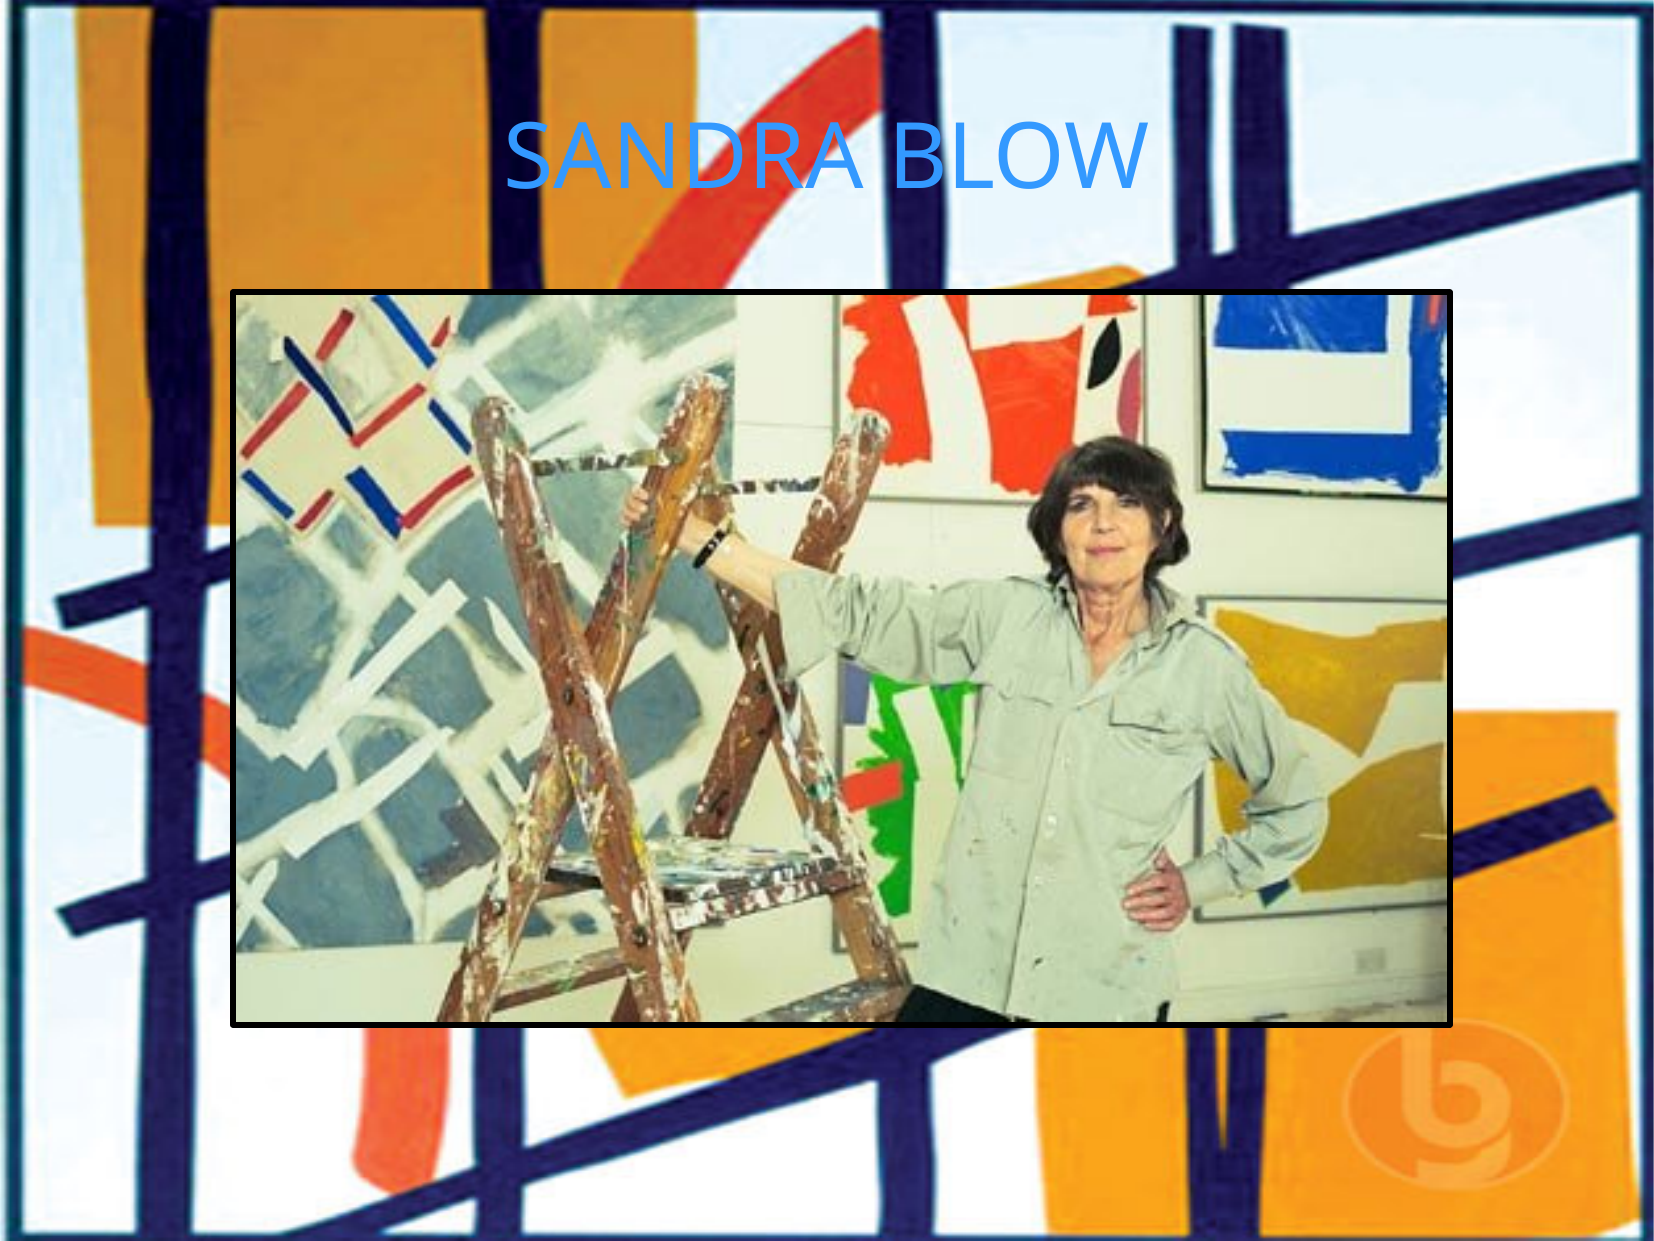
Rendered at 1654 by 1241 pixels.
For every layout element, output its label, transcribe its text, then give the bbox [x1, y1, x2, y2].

title SANDRA BLOW [82, 49, 1571, 257]
picture [0, 0, 1654, 1241]
